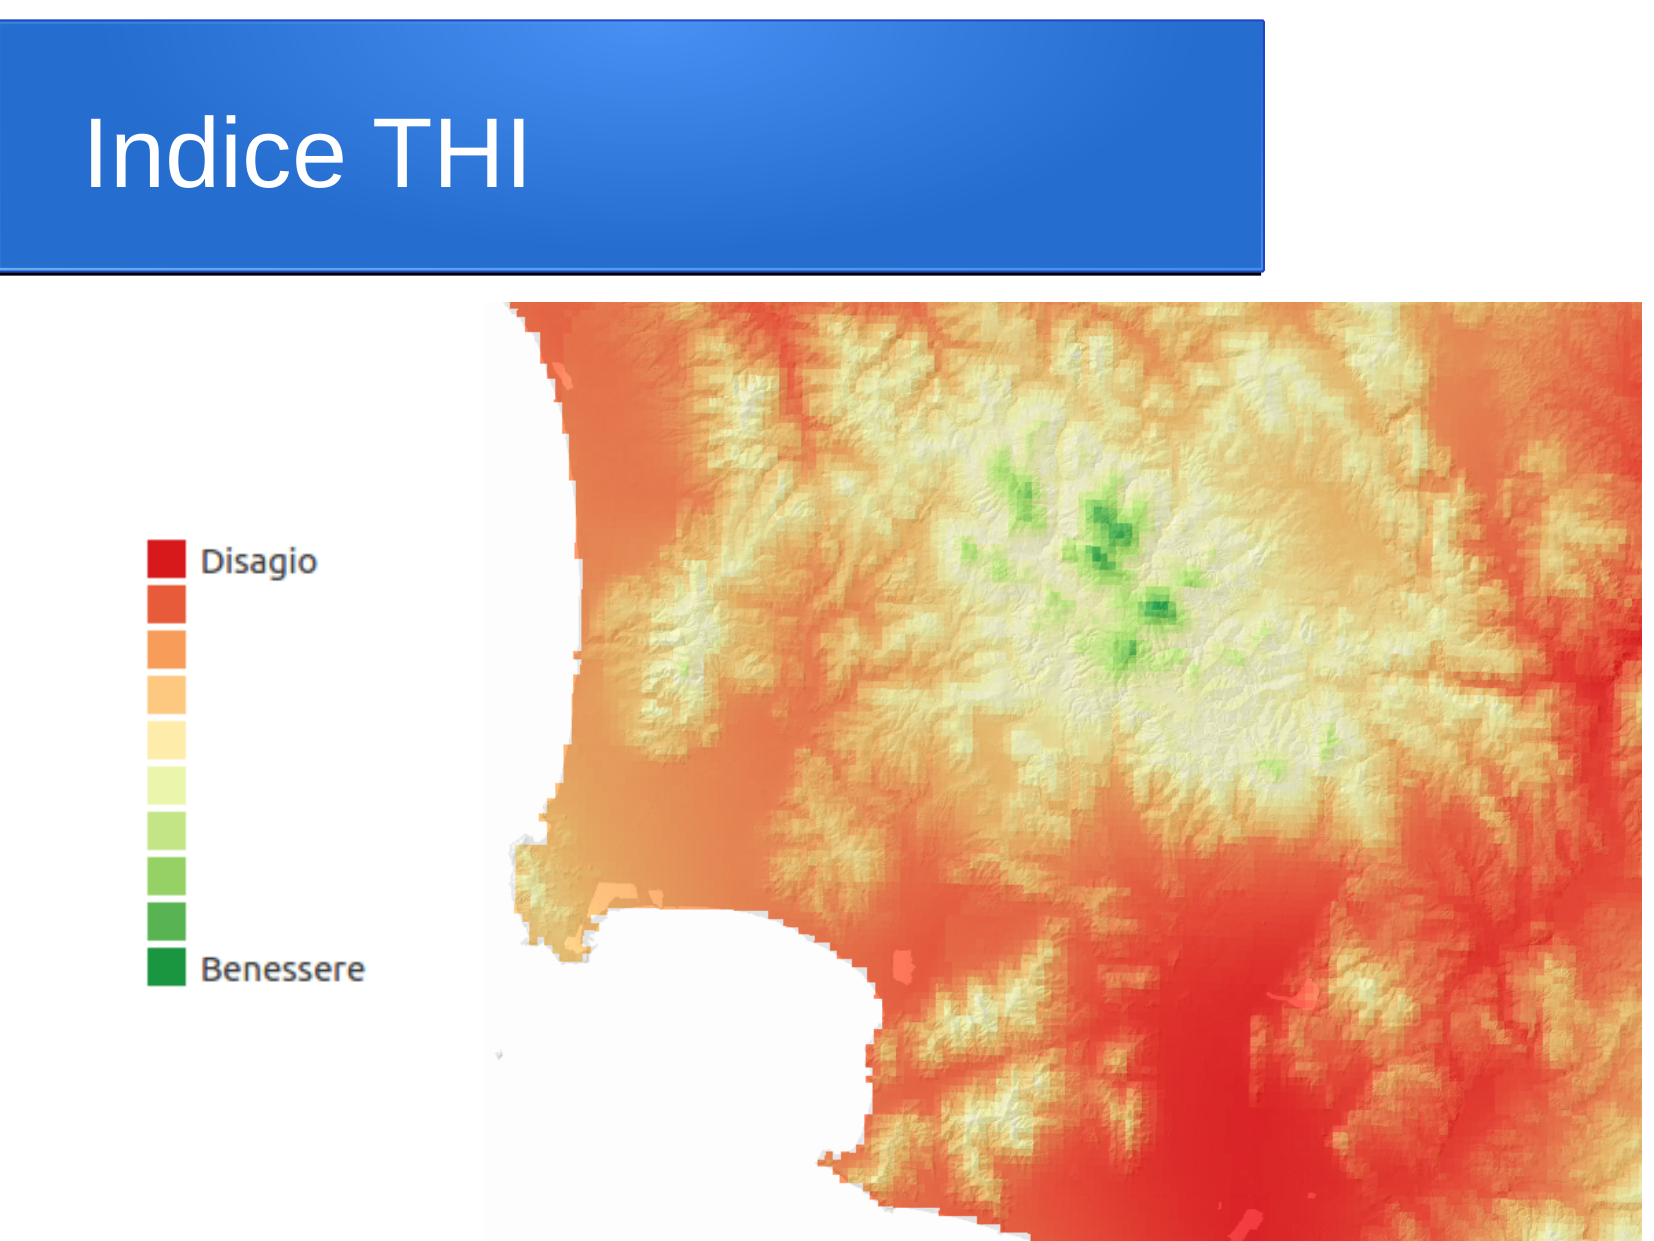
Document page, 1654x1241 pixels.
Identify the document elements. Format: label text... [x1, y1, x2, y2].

title Indice THI [82, 49, 1250, 257]
picture [484, 302, 1642, 1241]
picture [141, 531, 438, 989]
